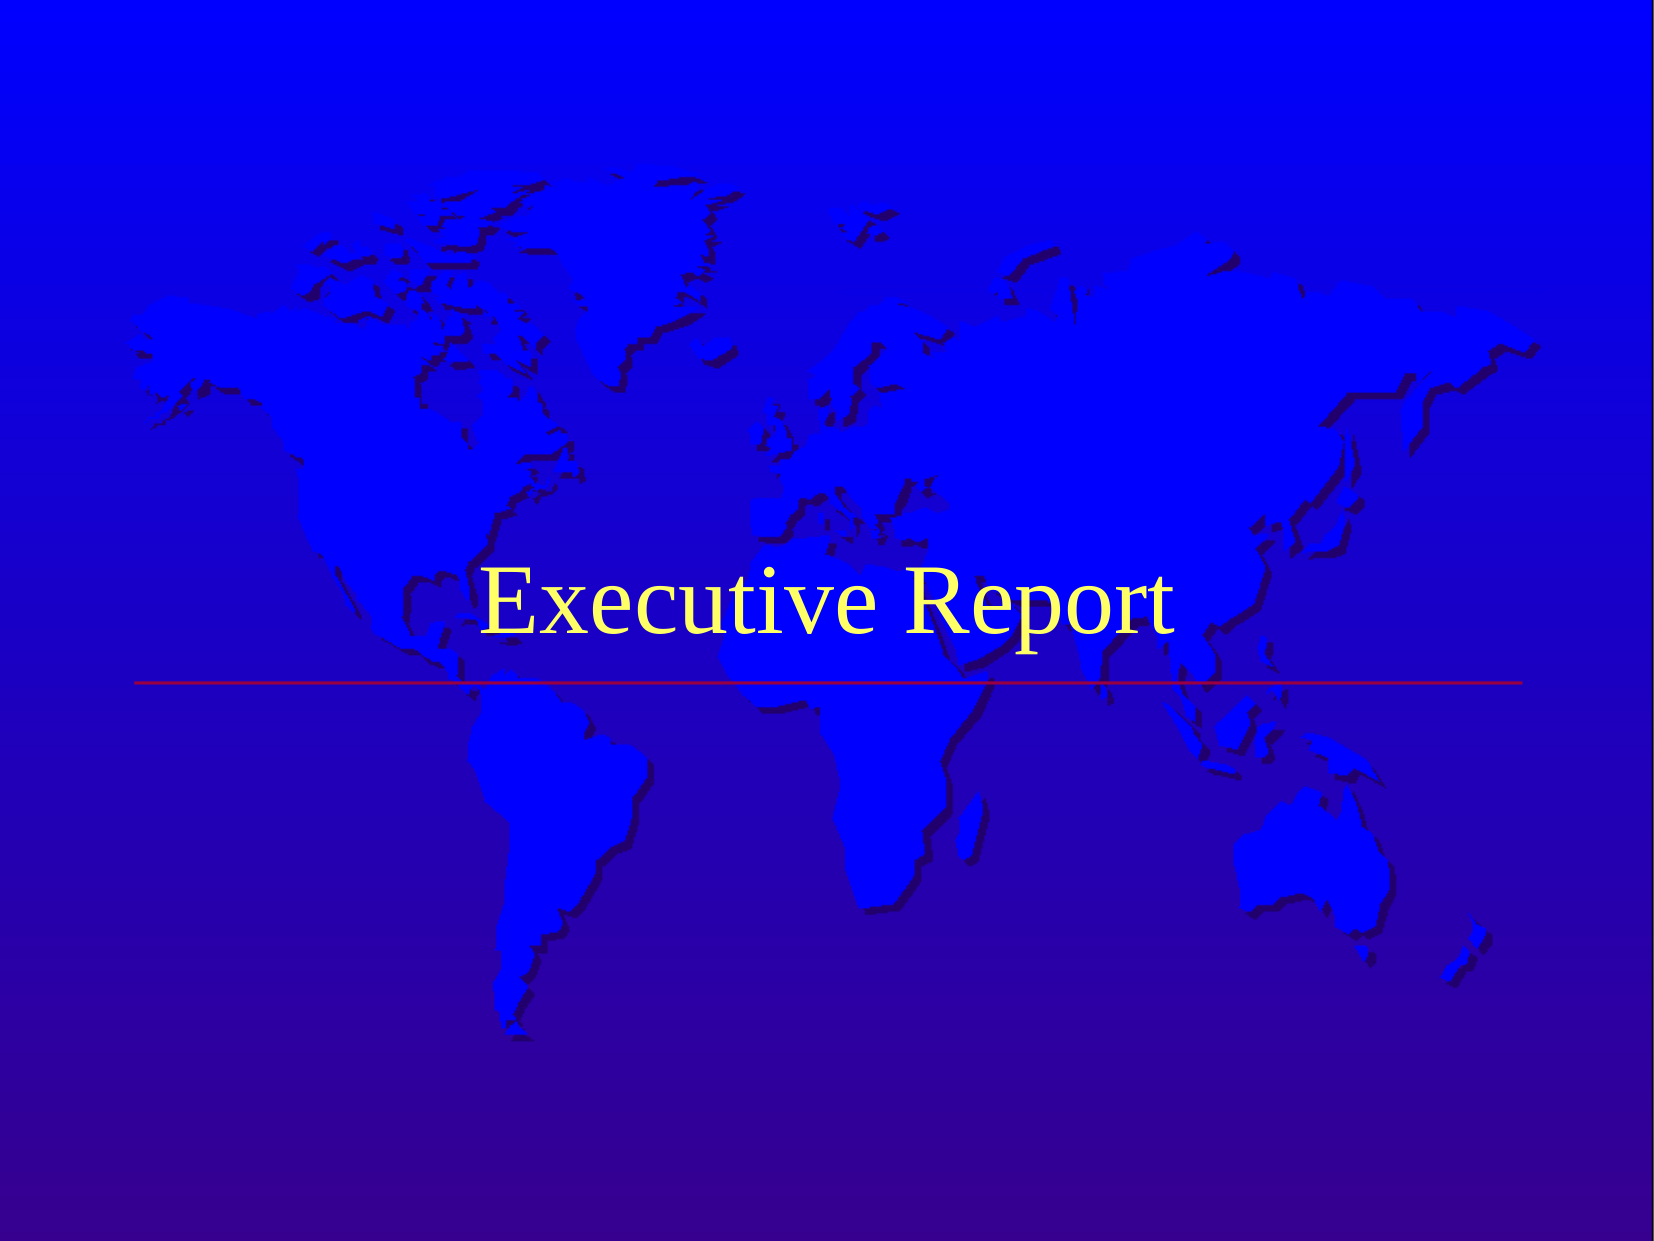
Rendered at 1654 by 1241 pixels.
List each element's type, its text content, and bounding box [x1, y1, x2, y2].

picture [0, 0, 1654, 1241]
title Executive Report [121, 496, 1534, 704]
